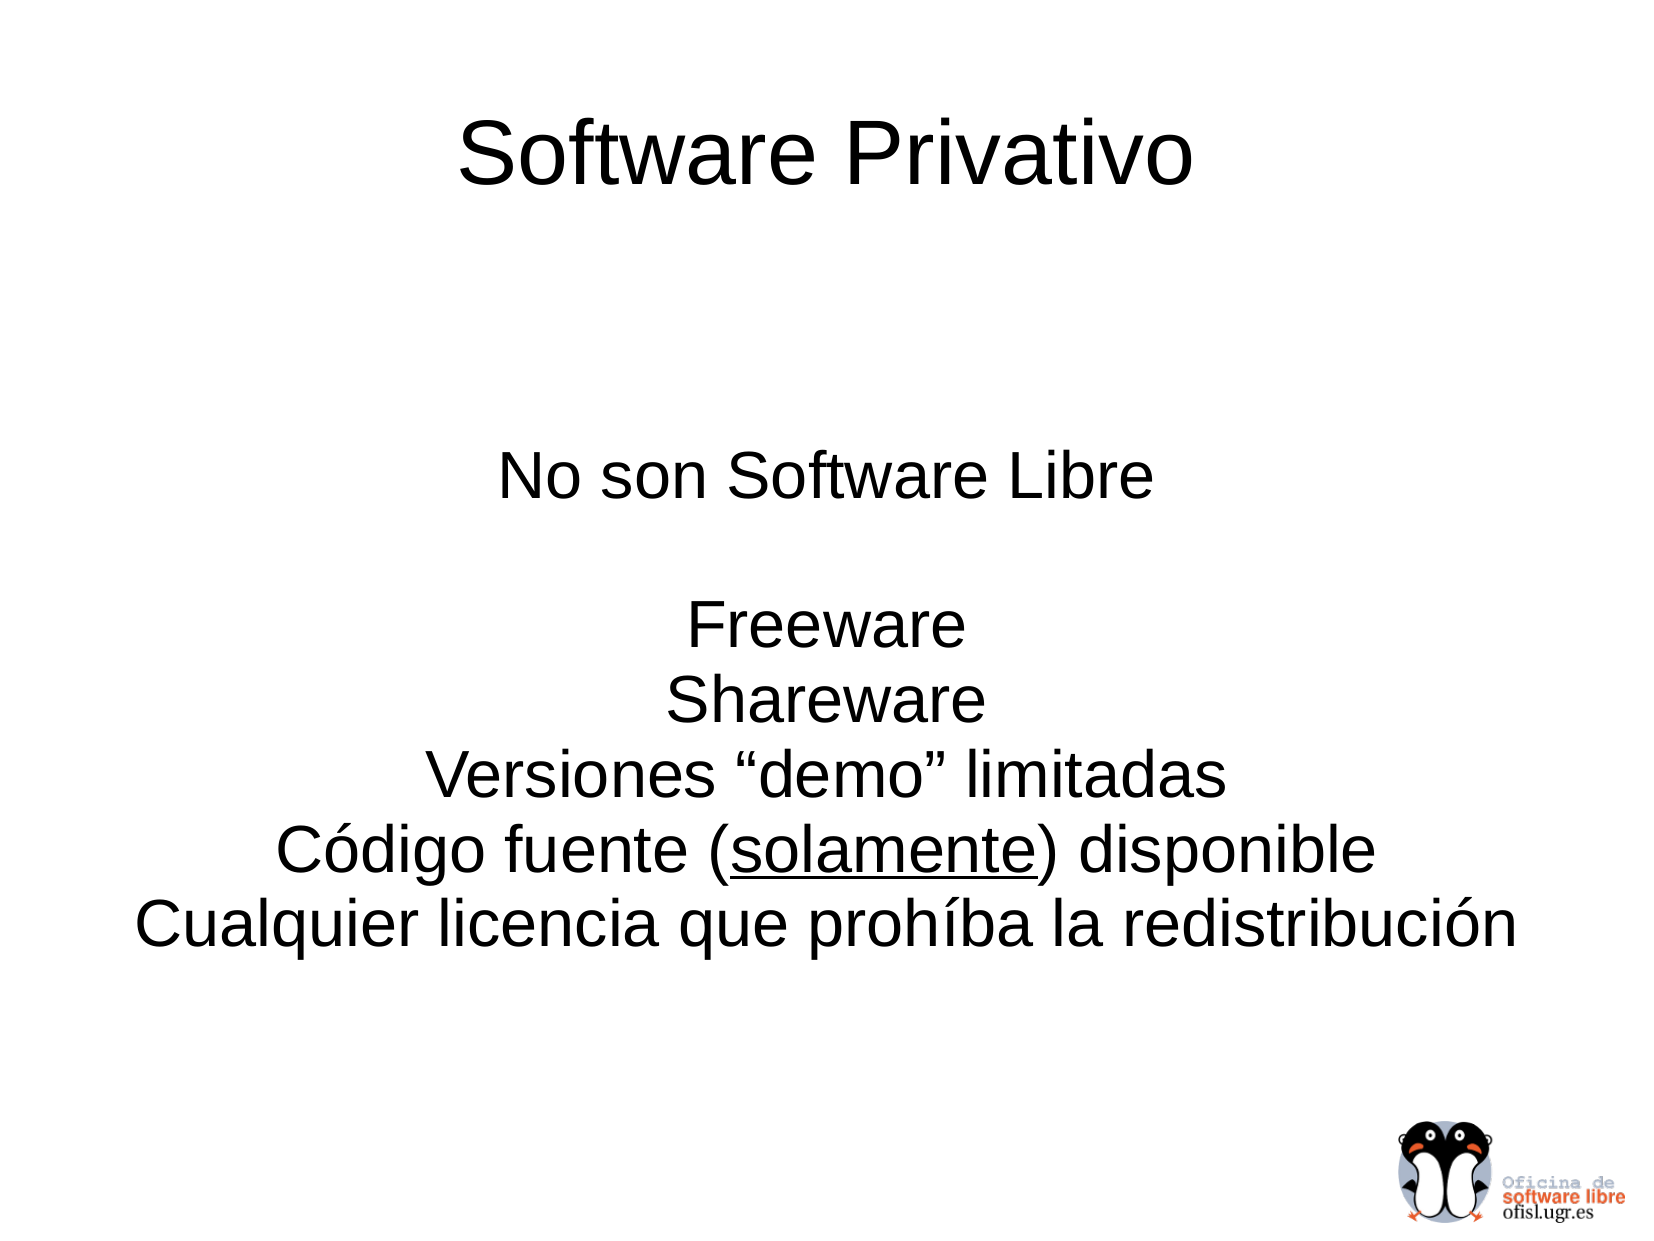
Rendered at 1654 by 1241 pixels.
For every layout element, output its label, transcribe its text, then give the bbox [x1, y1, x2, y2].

title Software Privativo [82, 56, 1571, 250]
subtitle No son Software Libre Freeware Shareware Versiones “demo” limitadas Código fuente (solamente) disponible Cualquier licencia que prohíba la redistribución [82, 297, 1571, 1102]
picture [1398, 1121, 1625, 1223]
